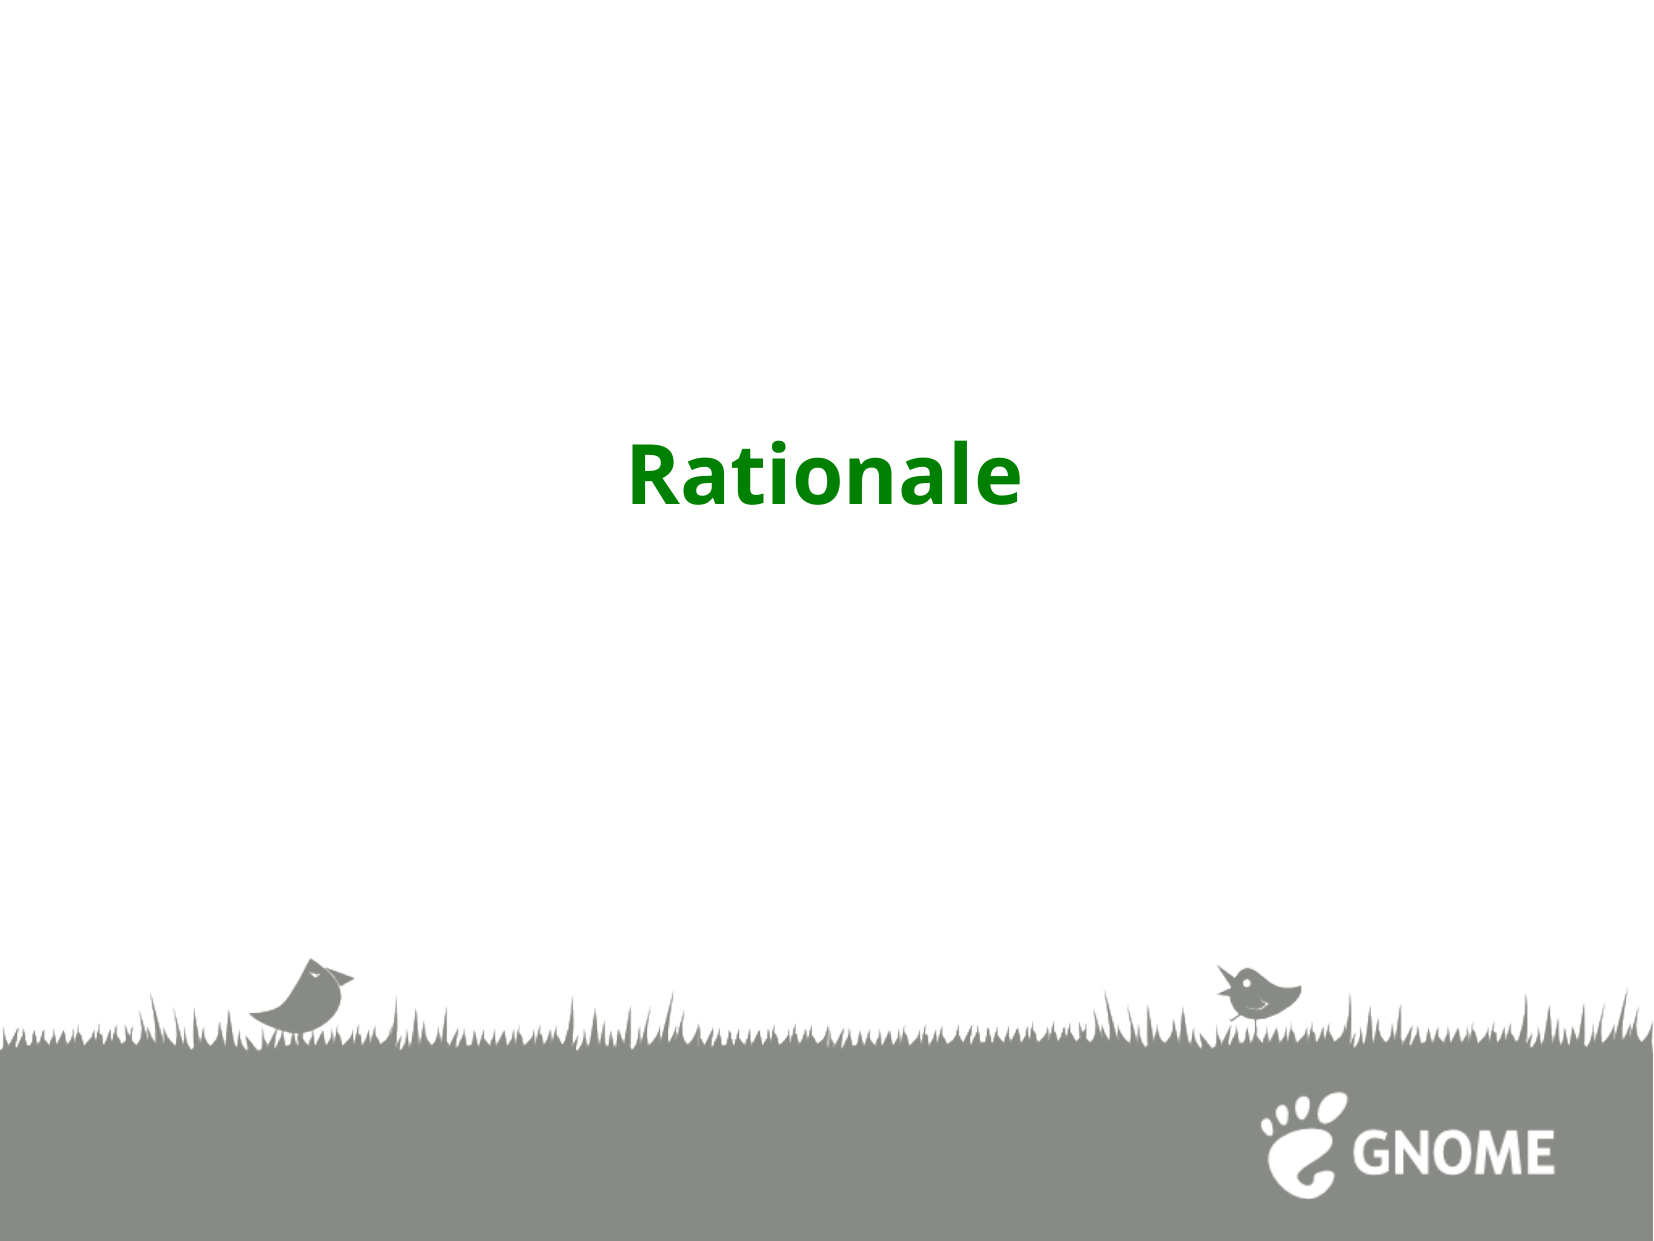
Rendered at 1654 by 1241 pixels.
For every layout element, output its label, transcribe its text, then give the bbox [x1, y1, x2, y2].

picture [0, 0, 1653, 1241]
text_box Rationale [0, 407, 1650, 535]
